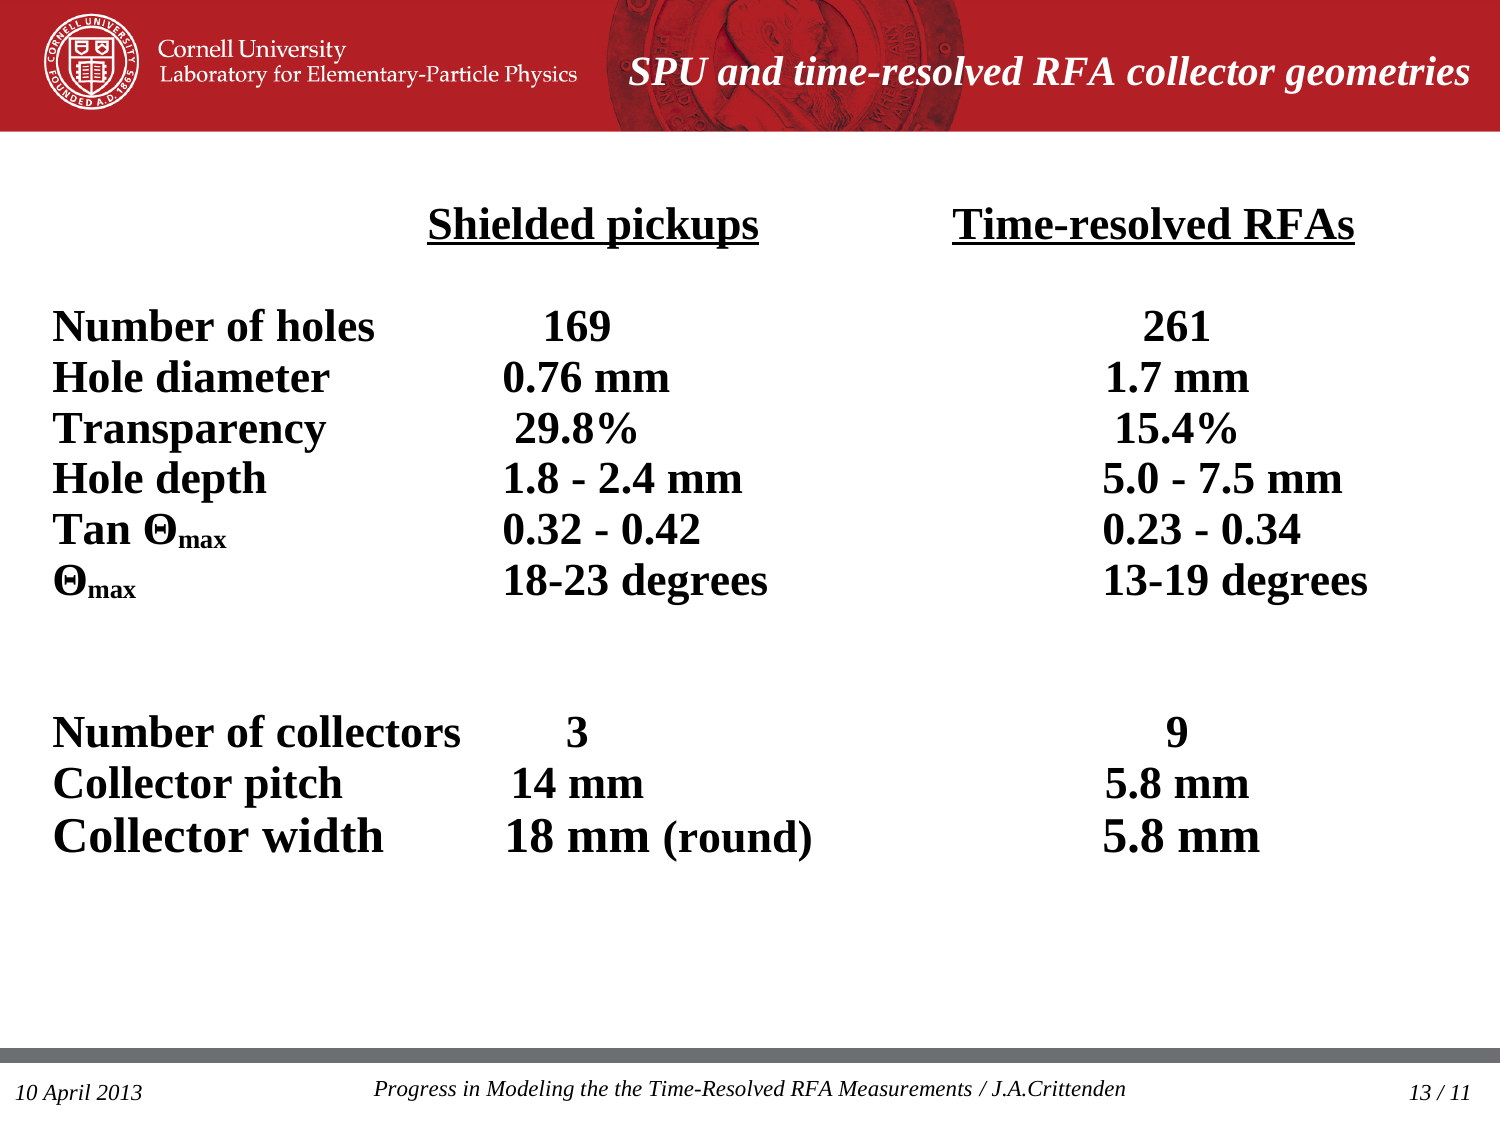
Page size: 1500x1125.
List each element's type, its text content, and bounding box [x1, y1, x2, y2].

title SPU and time-resolved RFA collector geometries [600, 7, 1500, 136]
text_box Shielded pickups Time-resolved RFAs Number of holes 169 261 Hole diameter 0.76 mm 1.7 mm Transparency 29.8% 15.4% Hole depth 1.8 - 2.4 mm 5.0 - 7.5 mm Tan Θmax 0.32 - 0.42 0.23 - 0.34 Θmax 18-23 degrees 13-19 degrees Number of collectors 3 9 Collector pitch 14 mm 5.8 mm Collector width 18 mm (round) 5.8 mm [37, 187, 1463, 1012]
picture [0, 0, 1500, 132]
